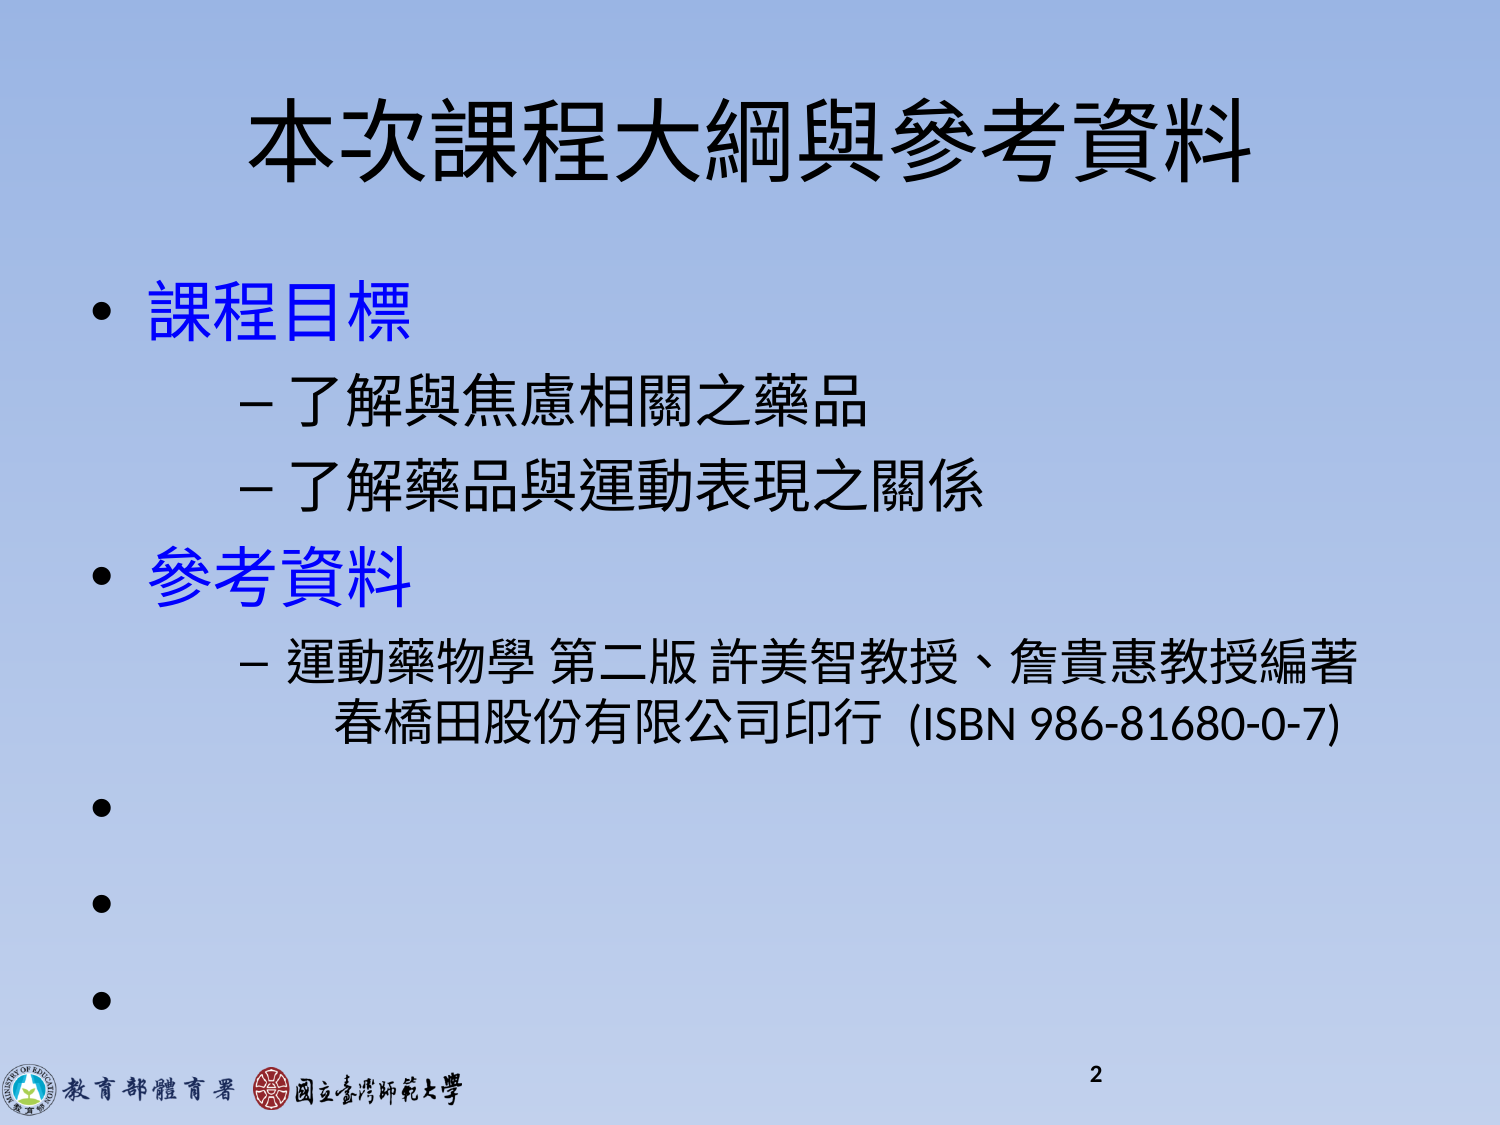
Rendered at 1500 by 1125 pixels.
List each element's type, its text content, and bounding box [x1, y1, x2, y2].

title 本次課程大綱與參考資料 [75, 45, 1426, 233]
text_box [1074, 1042, 1426, 1103]
list 課程目標 了解與焦慮相關之藥品 了解藥品與運動表現之關係 參考資料 運動藥物學 第二版 許美智教授、詹貴惠教授編著 春橋田股份有限公司印行 (ISBN 986-81680-0-7) [75, 262, 1426, 1005]
